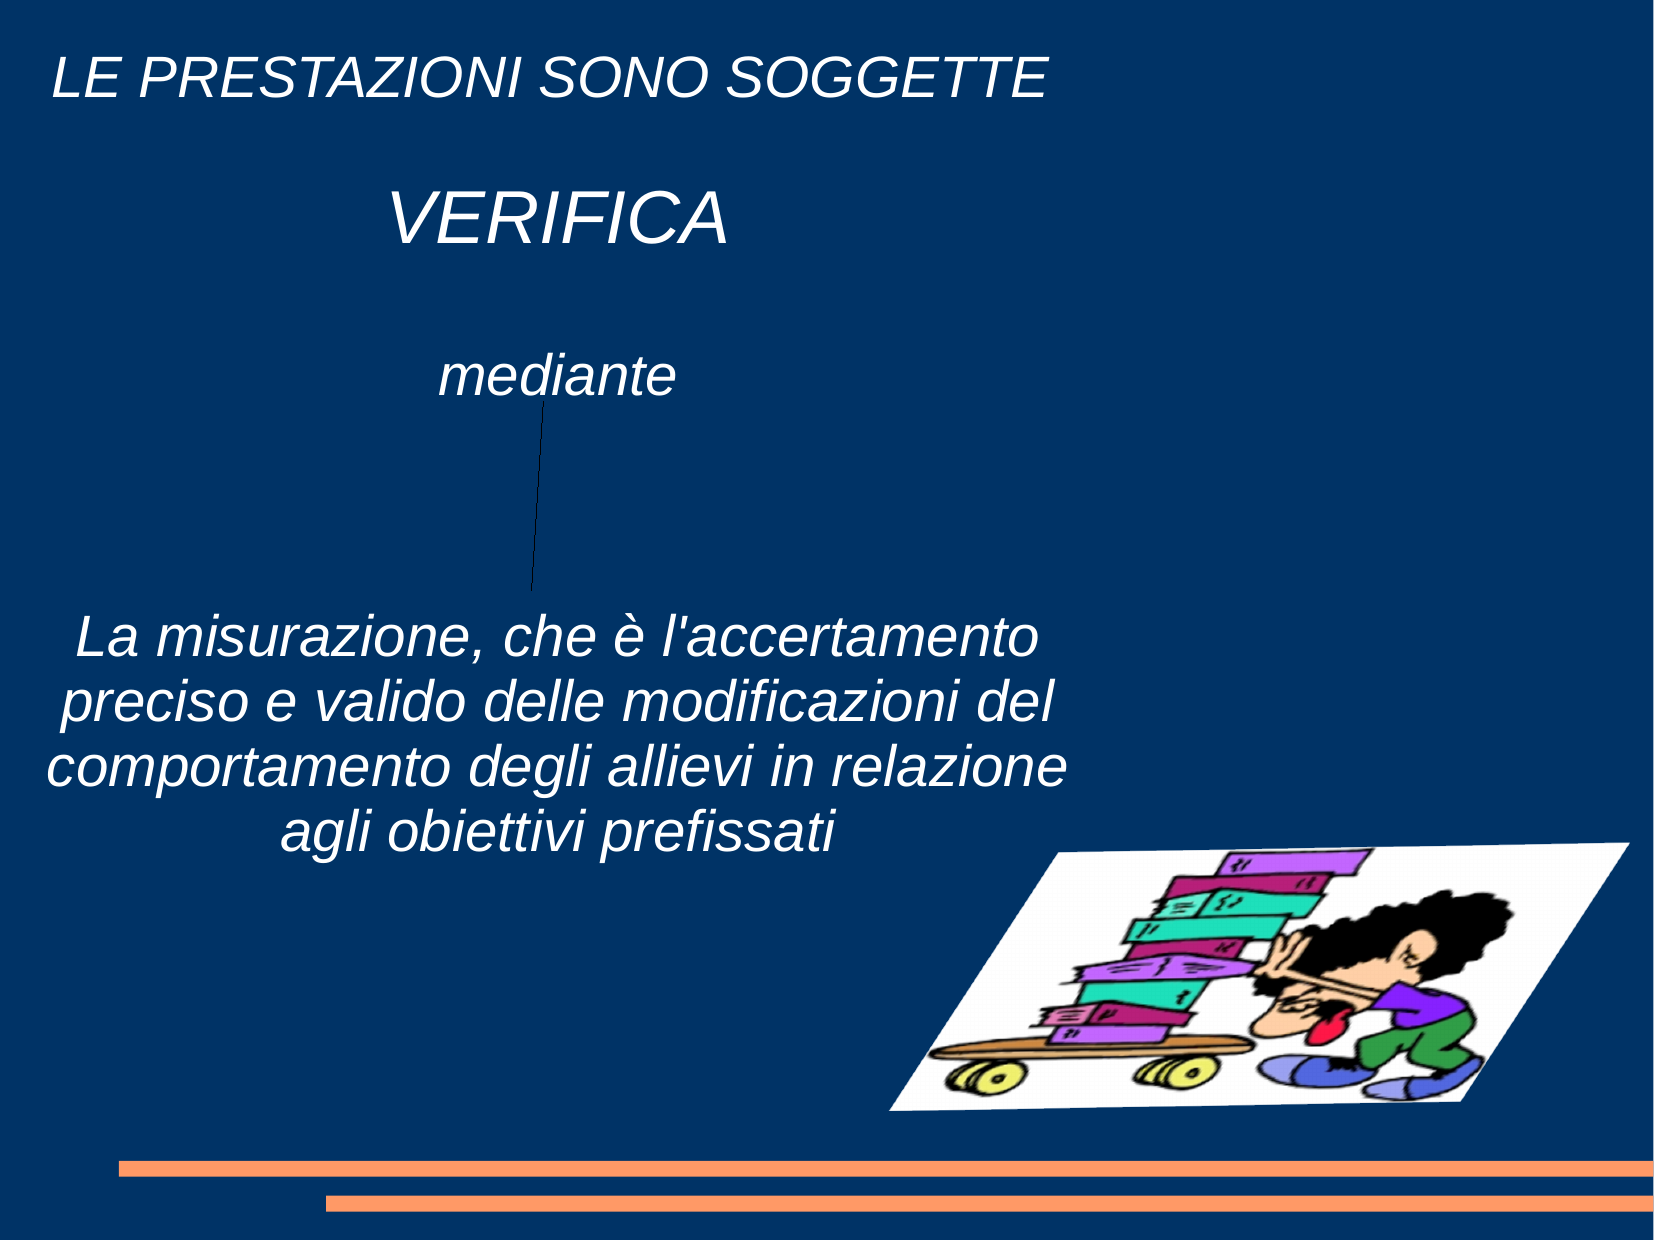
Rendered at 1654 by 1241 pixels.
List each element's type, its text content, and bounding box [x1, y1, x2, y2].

picture [888, 842, 1630, 1111]
text_box LE PRESTAZIONI SONO SOGGETTE VERIFICA mediante La misurazione, che è l'accertamento preciso e valido delle modificazioni del comportamento degli allievi in relazione agli obiettivi prefissati [18, 37, 1099, 1004]
